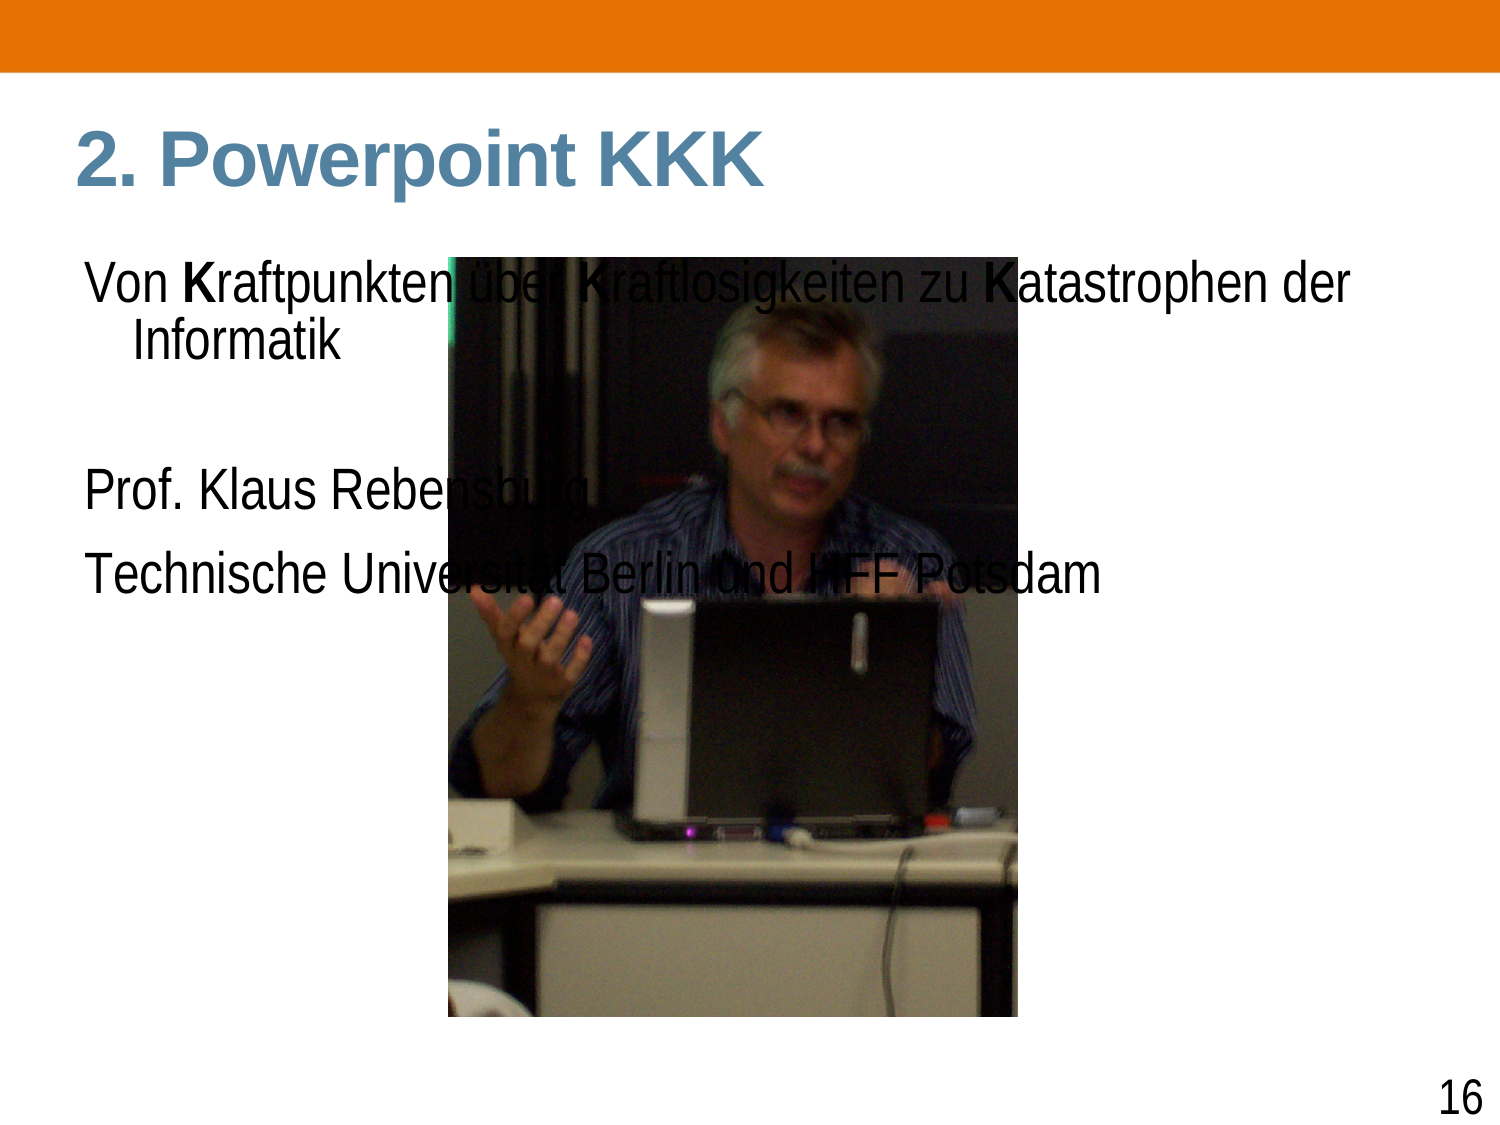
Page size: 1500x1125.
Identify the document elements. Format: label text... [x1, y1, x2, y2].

list Von Kraftpunkten über Kraftlosigkeiten zu Katastrophen der Informatik Prof. Klaus Rebensburg Technische Universität Berlin und HFF Potsdam [749, 257, 1402, 952]
picture [106, 257, 1113, 1017]
title 2. Powerpoint KKK [75, 122, 1438, 228]
picture [0, 0, 1500, 75]
